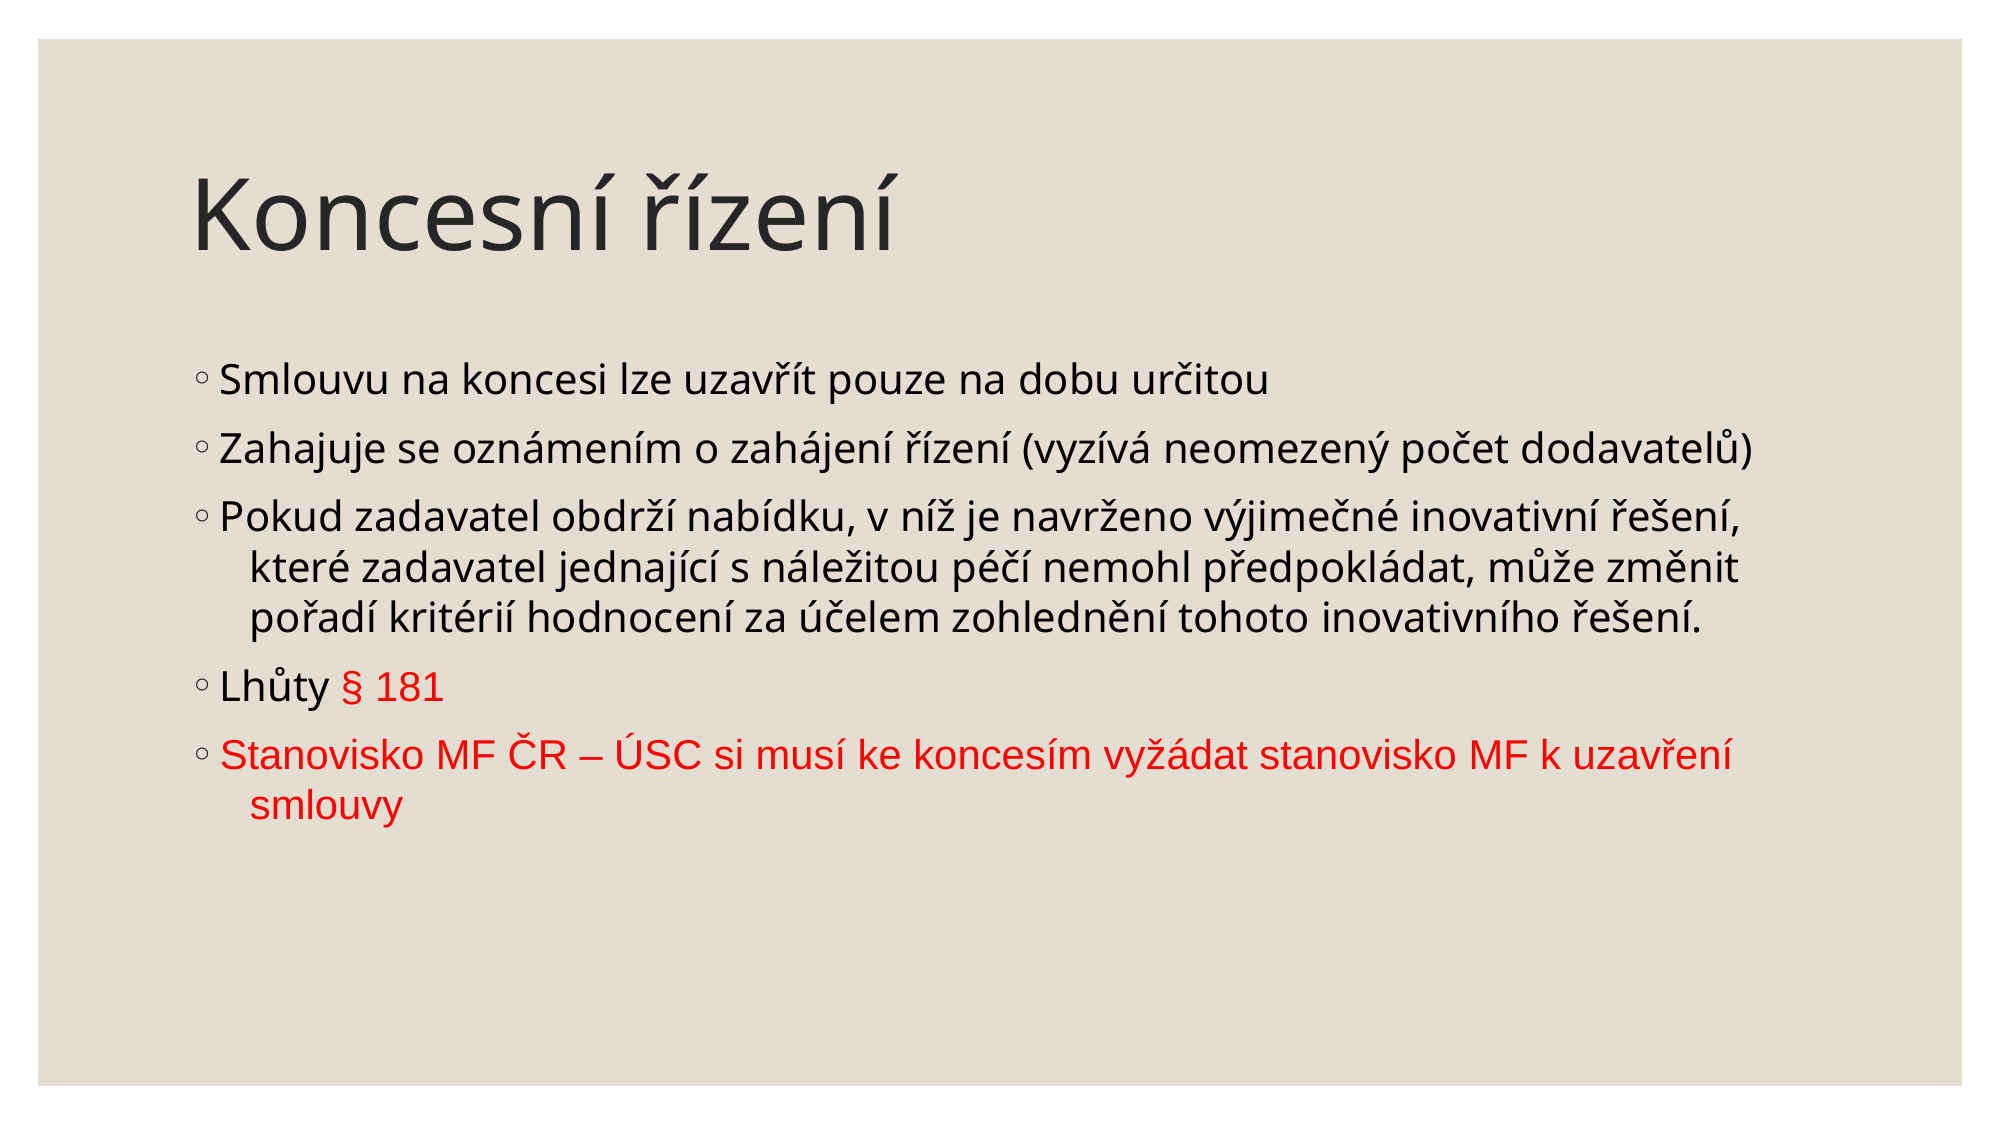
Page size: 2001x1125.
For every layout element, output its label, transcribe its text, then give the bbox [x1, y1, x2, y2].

list Smlouvu na koncesi lze uzavřít pouze na dobu určitou Zahajuje se oznámením o zahájení řízení (vyzívá neomezený počet dodavatelů) Pokud zadavatel obdrží nabídku, v níž je navrženo výjimečné inovativní řešení, které zadavatel jednající s náležitou péčí nemohl předpokládat, může změnit pořadí kritérií hodnocení za účelem zohlednění tohoto inovativního řešení. Lhůty § 181 Stanovisko MF ČR – ÚSC si musí ke koncesím vyžádat stanovisko MF k uzavření smlouvy [174, 345, 1825, 991]
title Koncesní řízení [174, 105, 1825, 331]
